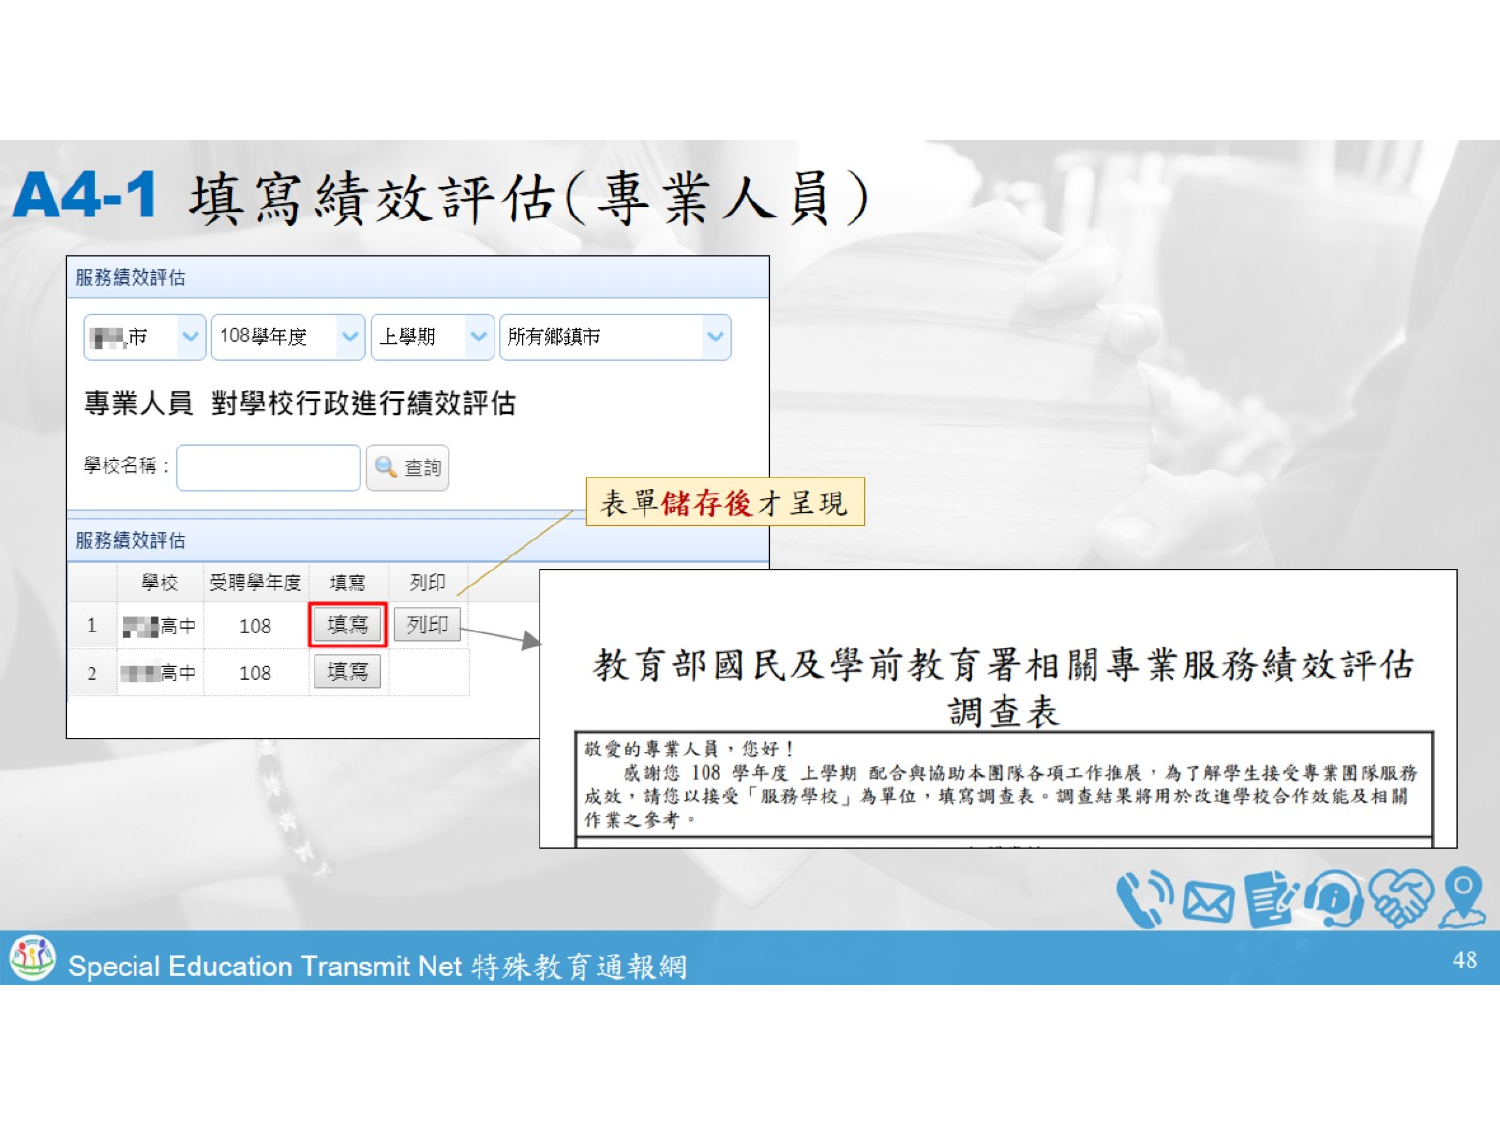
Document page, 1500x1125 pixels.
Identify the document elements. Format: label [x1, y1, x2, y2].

picture [0, 140, 1500, 985]
